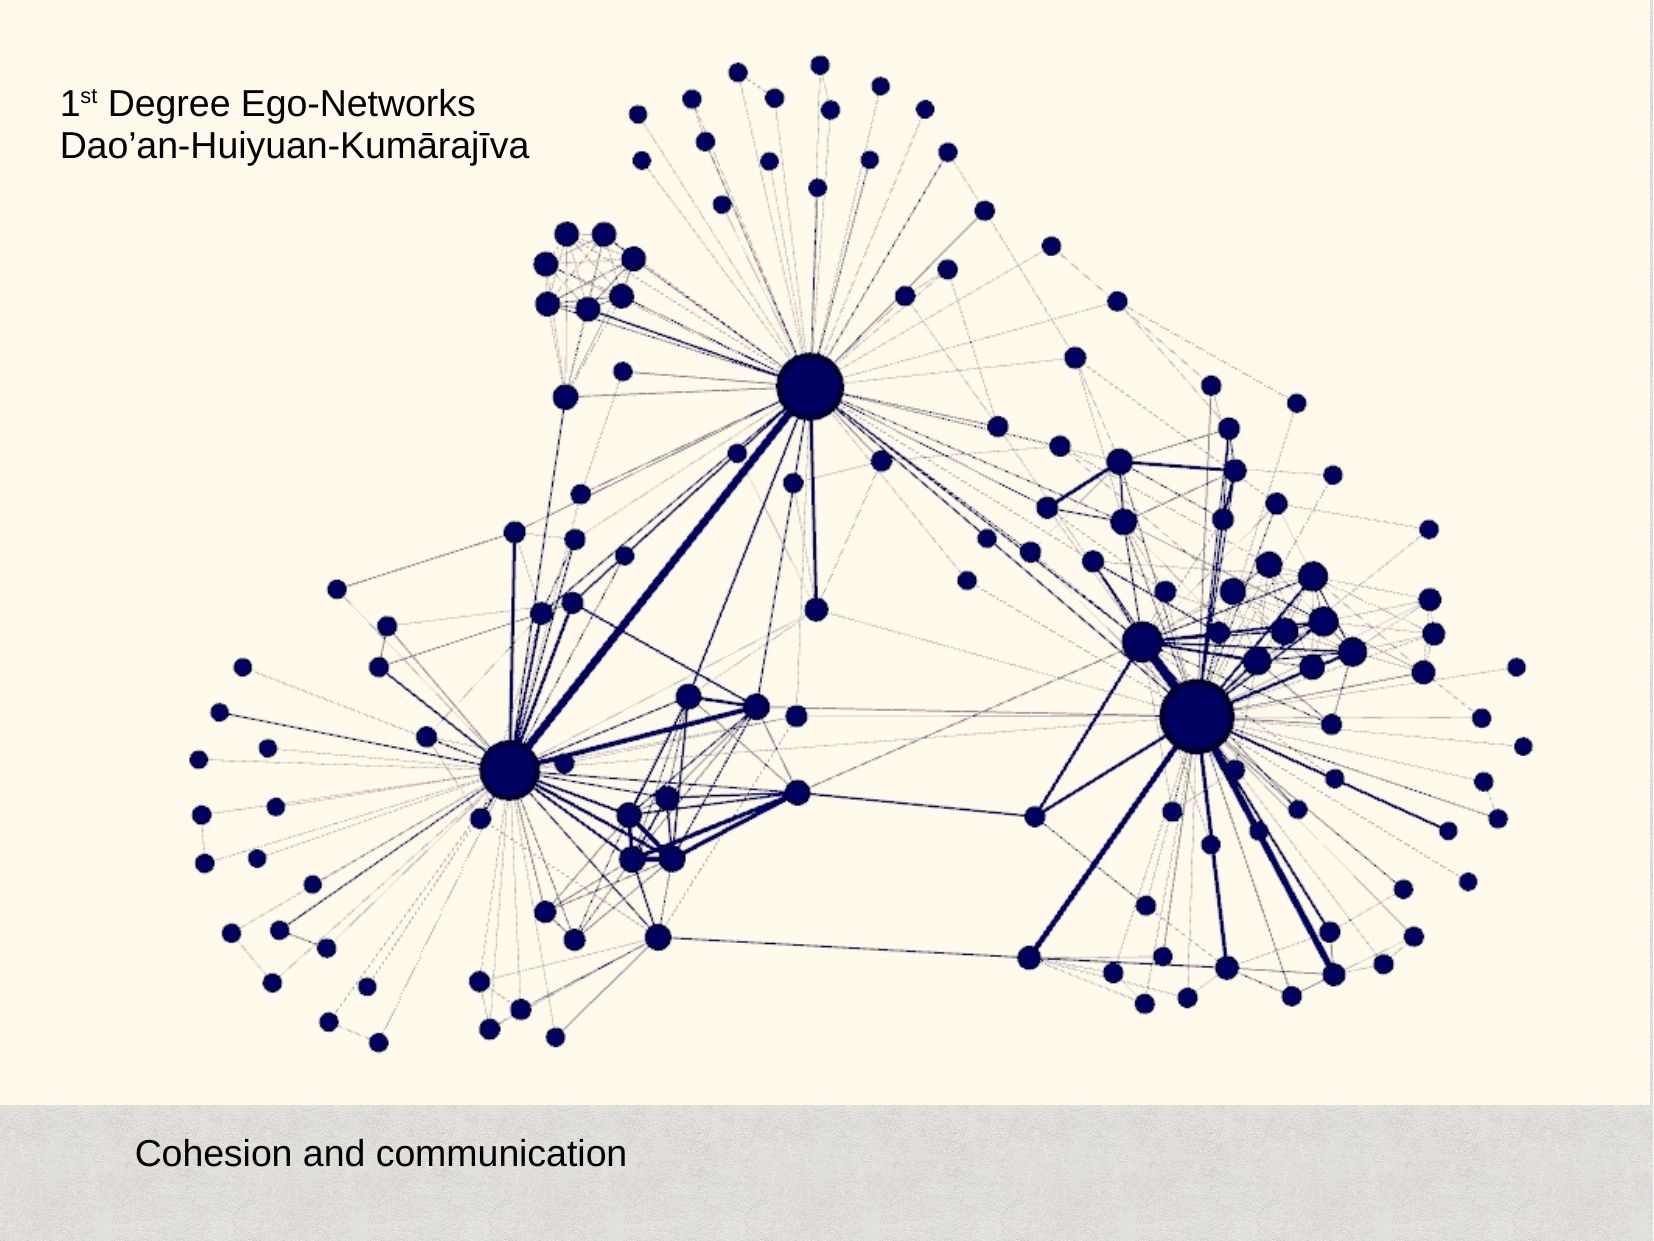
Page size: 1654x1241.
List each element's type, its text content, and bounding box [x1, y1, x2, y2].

text_box 1st Degree Ego-Networks Dao’an-Huiyuan-Kumārajīva [44, 75, 555, 218]
text_box Cohesion and communication [119, 1125, 1500, 1183]
picture [0, 0, 1654, 1241]
